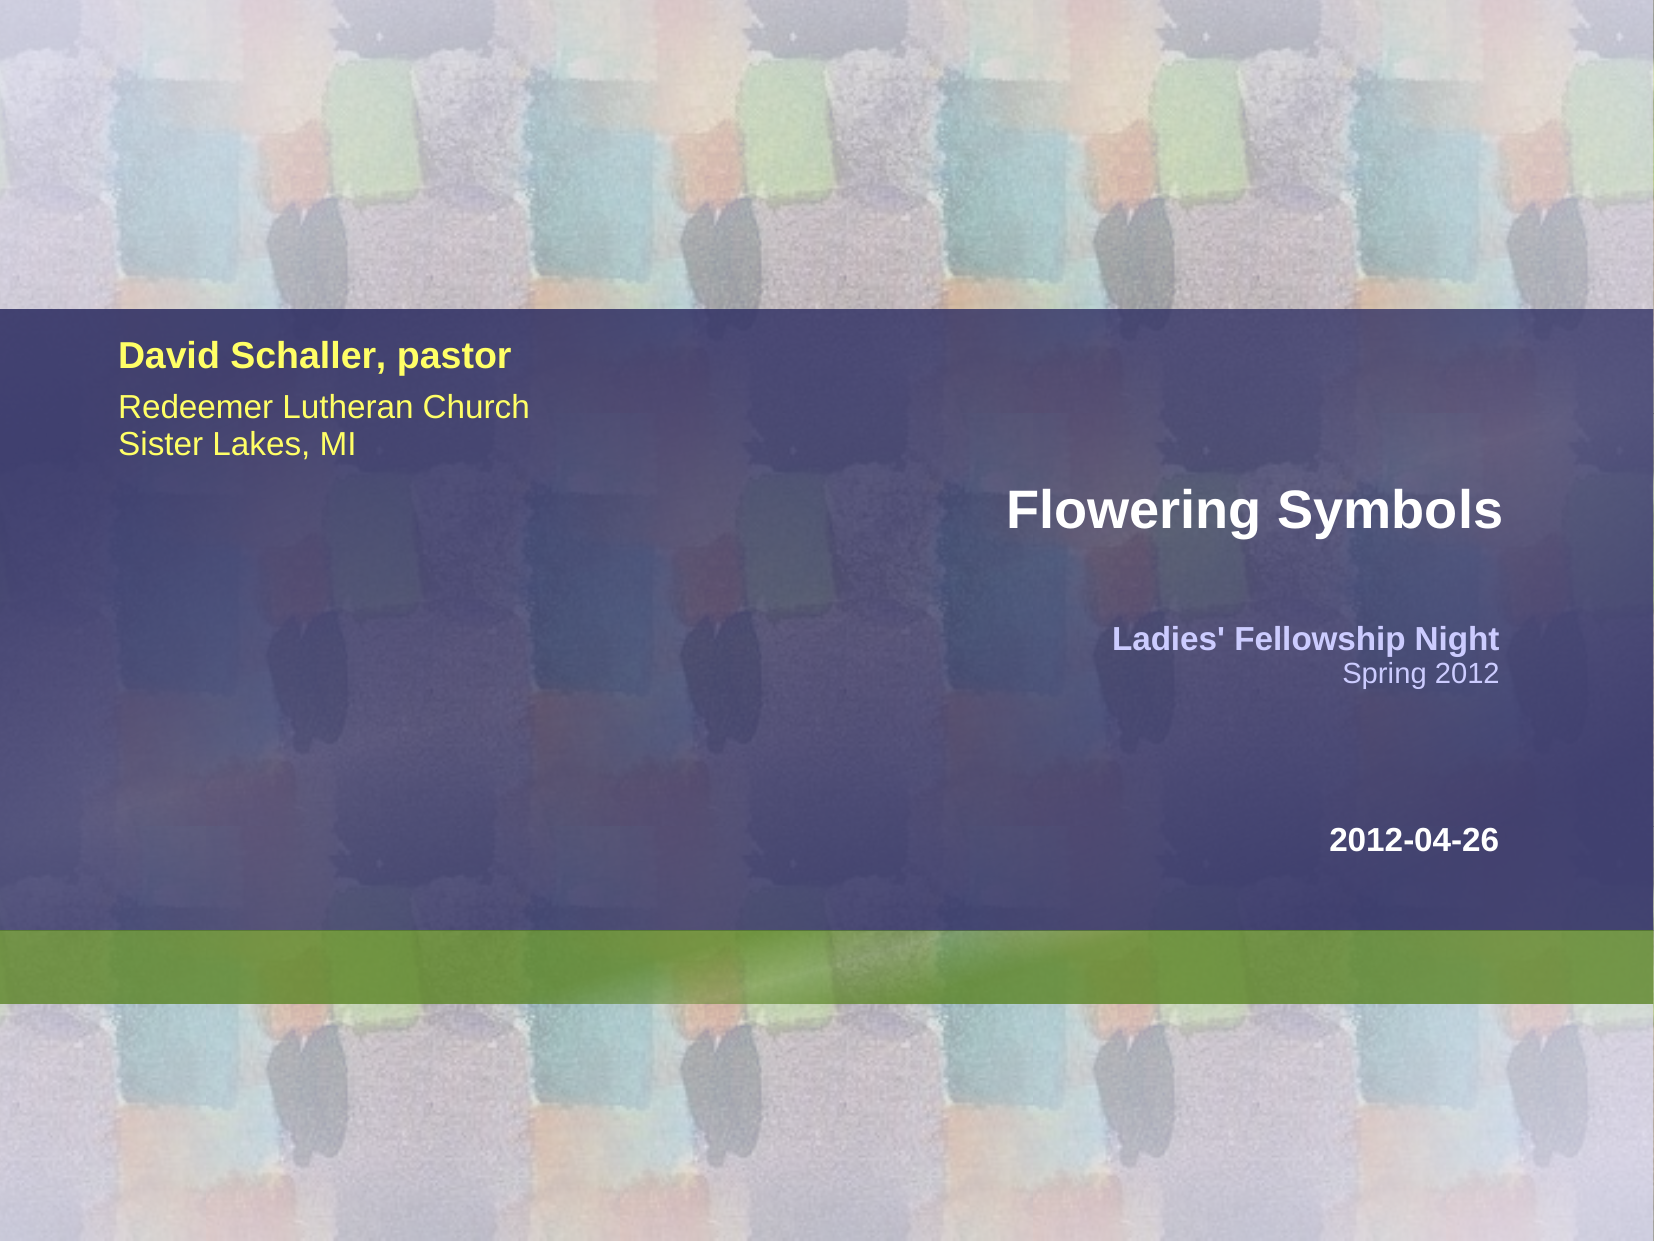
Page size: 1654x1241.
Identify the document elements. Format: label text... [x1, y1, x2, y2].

title Flowering Symbols [708, 442, 1504, 577]
